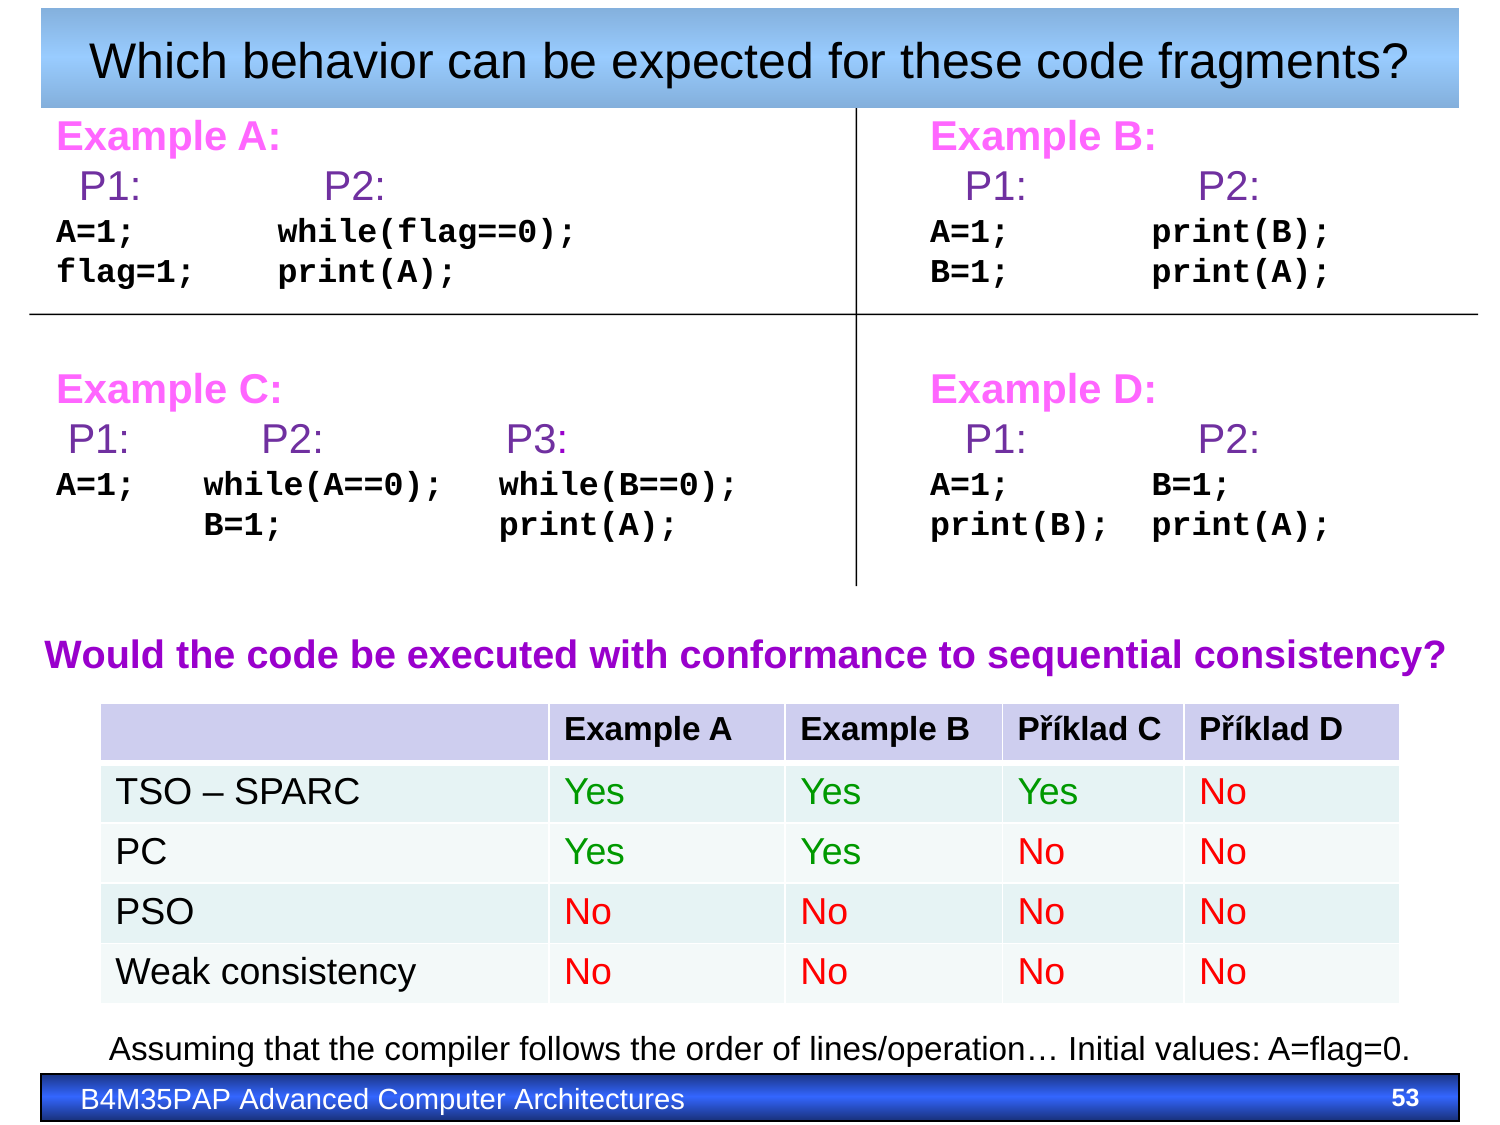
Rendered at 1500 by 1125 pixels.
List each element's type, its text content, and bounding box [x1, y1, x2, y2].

table_header Příklad C [1003, 705, 1183, 760]
text_box Example D: P1: P2: A=1; B=1; print(B); print(A); [915, 354, 1479, 550]
table_cell Yes [786, 824, 1002, 882]
table_cell PC [101, 824, 548, 882]
table_cell No [786, 884, 1002, 943]
table_cell PSO [101, 884, 548, 943]
table_header Example B [786, 705, 1002, 760]
text_box Example C: P1: P2: P3: A=1; while(A==0); while(B==0); B=1; print(A); [41, 354, 798, 550]
table_cell No [1185, 944, 1399, 1003]
text_box Example B: P1: P2: A=1; print(B); B=1; print(A); [915, 101, 1479, 297]
table_cell Yes [786, 766, 1002, 822]
title Which behavior can be expected for these code fragments? [41, 8, 1459, 108]
table_cell Yes [550, 766, 784, 822]
table_cell No [550, 944, 784, 1003]
table_cell No [1185, 766, 1399, 822]
table_cell Yes [1003, 766, 1183, 822]
table_cell No [1185, 884, 1399, 943]
text_box Example A: P1: P2: A=1; while(flag==0); flag=1; print(A); [41, 108, 715, 297]
table_cell No [786, 944, 1002, 1003]
table_cell No [1003, 884, 1183, 943]
table_cell No [1003, 824, 1183, 882]
table_cell No [1185, 824, 1399, 882]
table_header [101, 705, 548, 760]
text_box Assuming that the compiler follows the order of lines/operation… Initial values: A=flag=0. [94, 1020, 1428, 1075]
list Would the code be executed with conformance to sequential consistency? [29, 621, 1477, 705]
table_header Příklad D [1185, 705, 1399, 760]
table_cell Yes [550, 824, 784, 882]
table_cell TSO – SPARC [101, 766, 548, 822]
table_cell Weak consistency [101, 944, 548, 1003]
table_cell No [550, 884, 784, 943]
table_header Example A [550, 705, 784, 760]
table_cell No [1003, 944, 1183, 1003]
